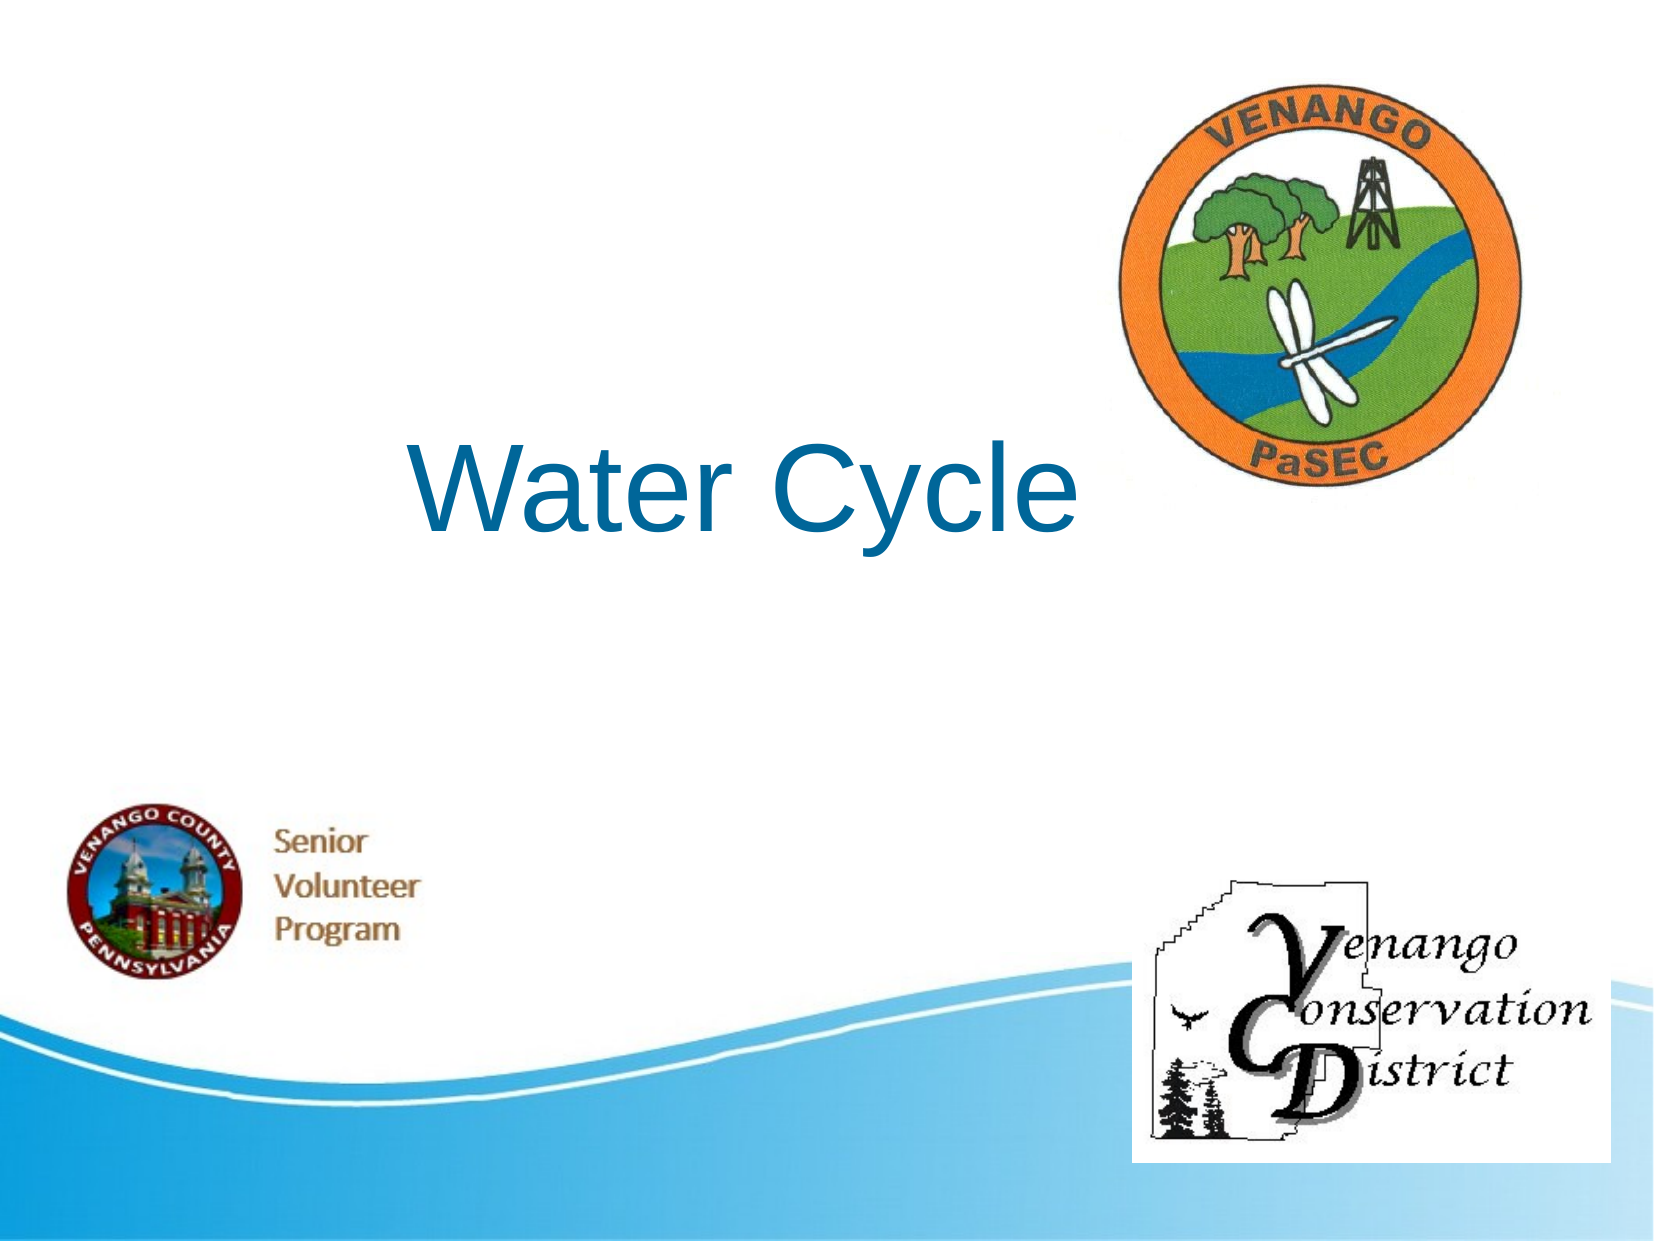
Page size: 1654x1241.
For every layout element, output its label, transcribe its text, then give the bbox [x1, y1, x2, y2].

picture [0, 783, 1654, 1241]
picture [1097, 63, 1561, 511]
title Water Cycle [0, 384, 1489, 592]
